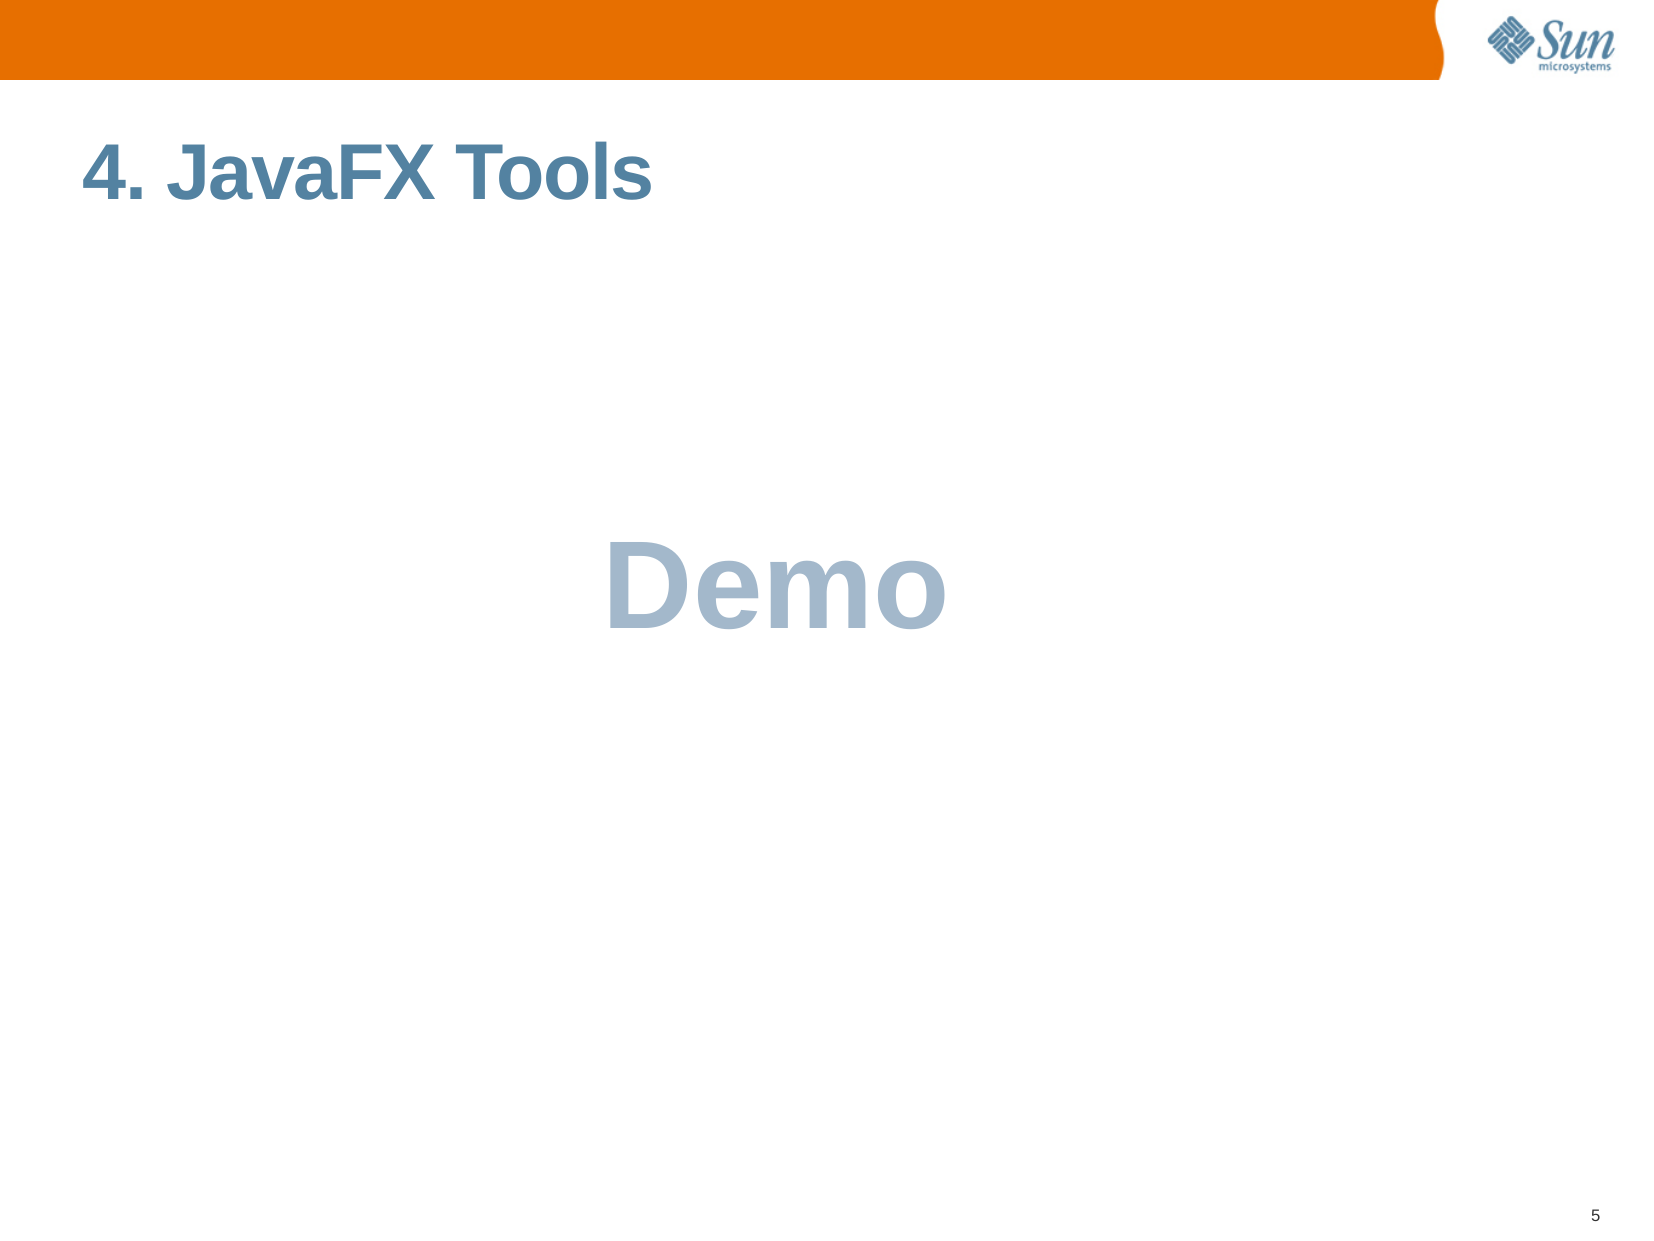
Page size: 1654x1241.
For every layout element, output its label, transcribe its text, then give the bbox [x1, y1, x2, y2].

text_box Demo [117, 363, 1538, 807]
picture [0, 0, 1654, 80]
title 4. JavaFX Tools [82, 135, 1585, 250]
